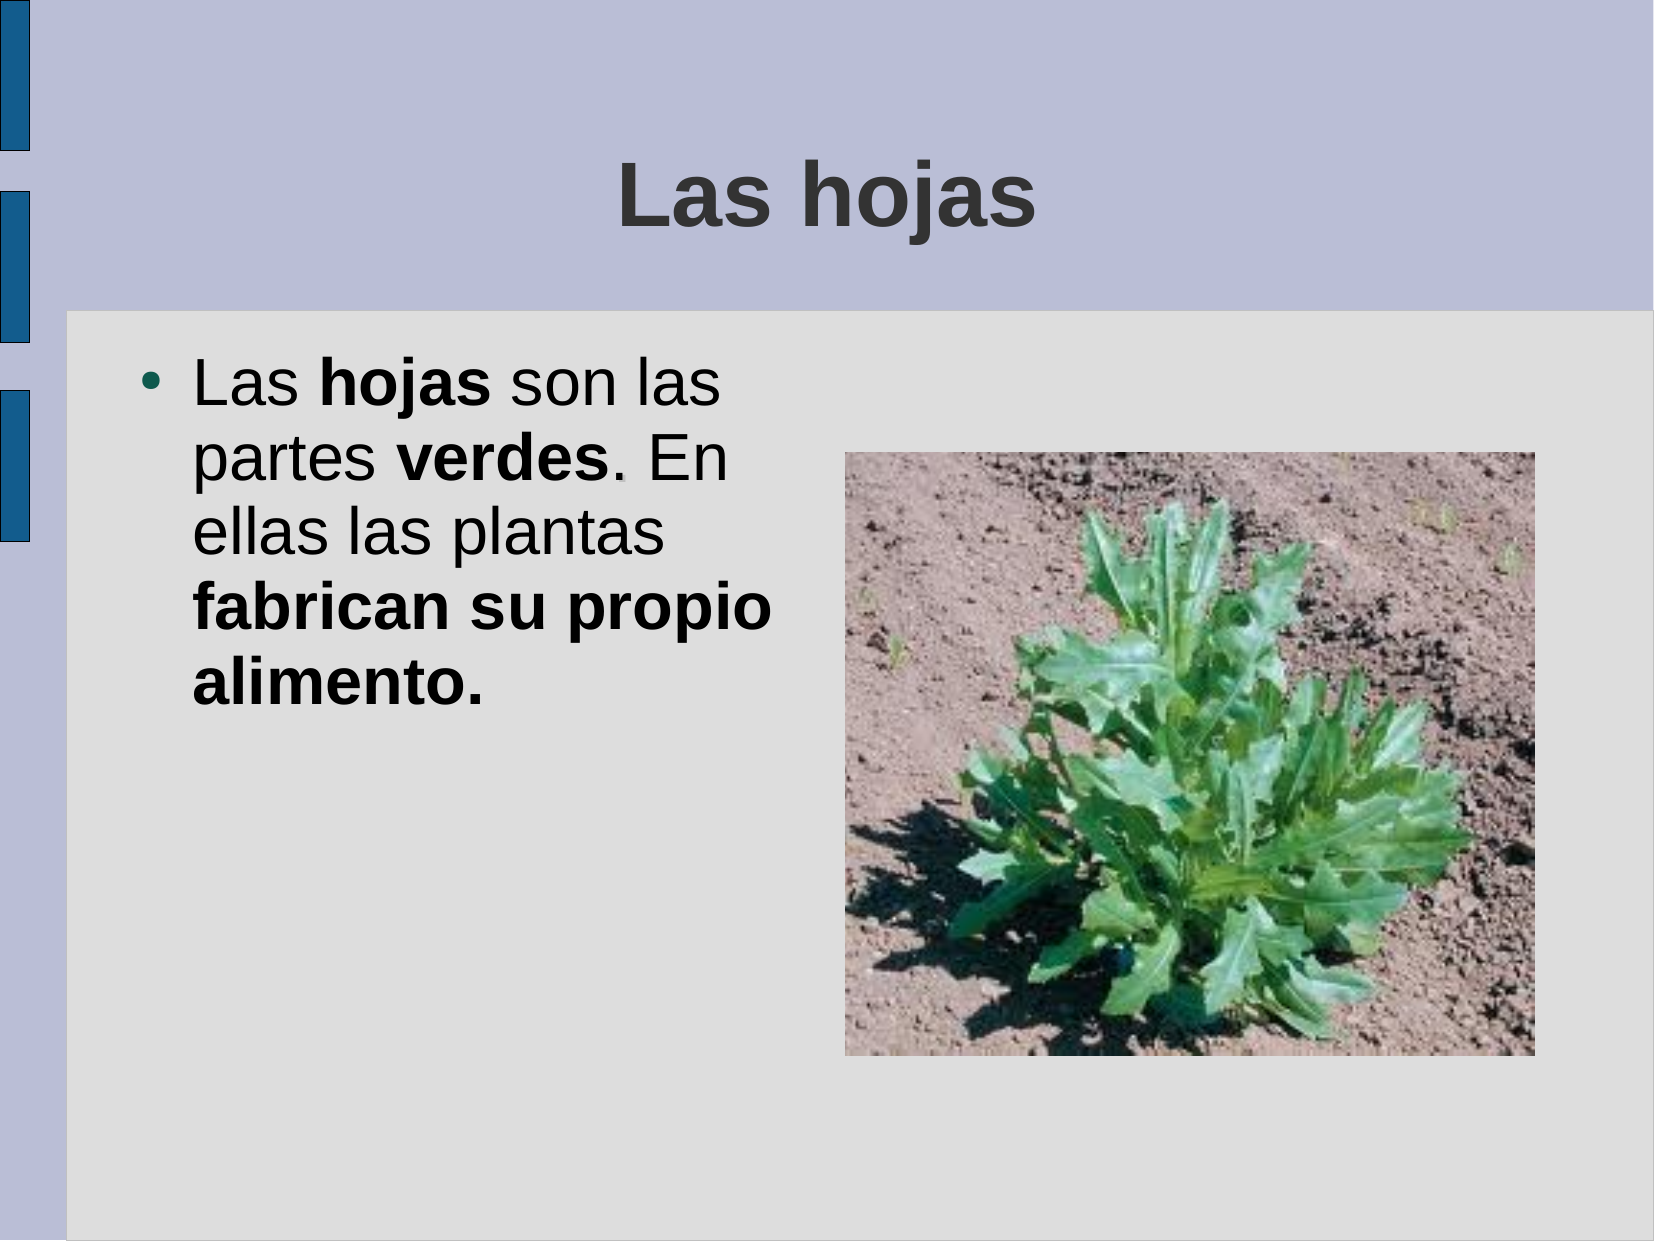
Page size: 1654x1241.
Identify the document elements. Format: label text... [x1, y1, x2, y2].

list Las hojas son las partes verdes. En ellas las plantas fabrican su propio alimento. [121, 344, 811, 1164]
title Las hojas [121, 91, 1534, 299]
picture [845, 452, 1535, 1056]
